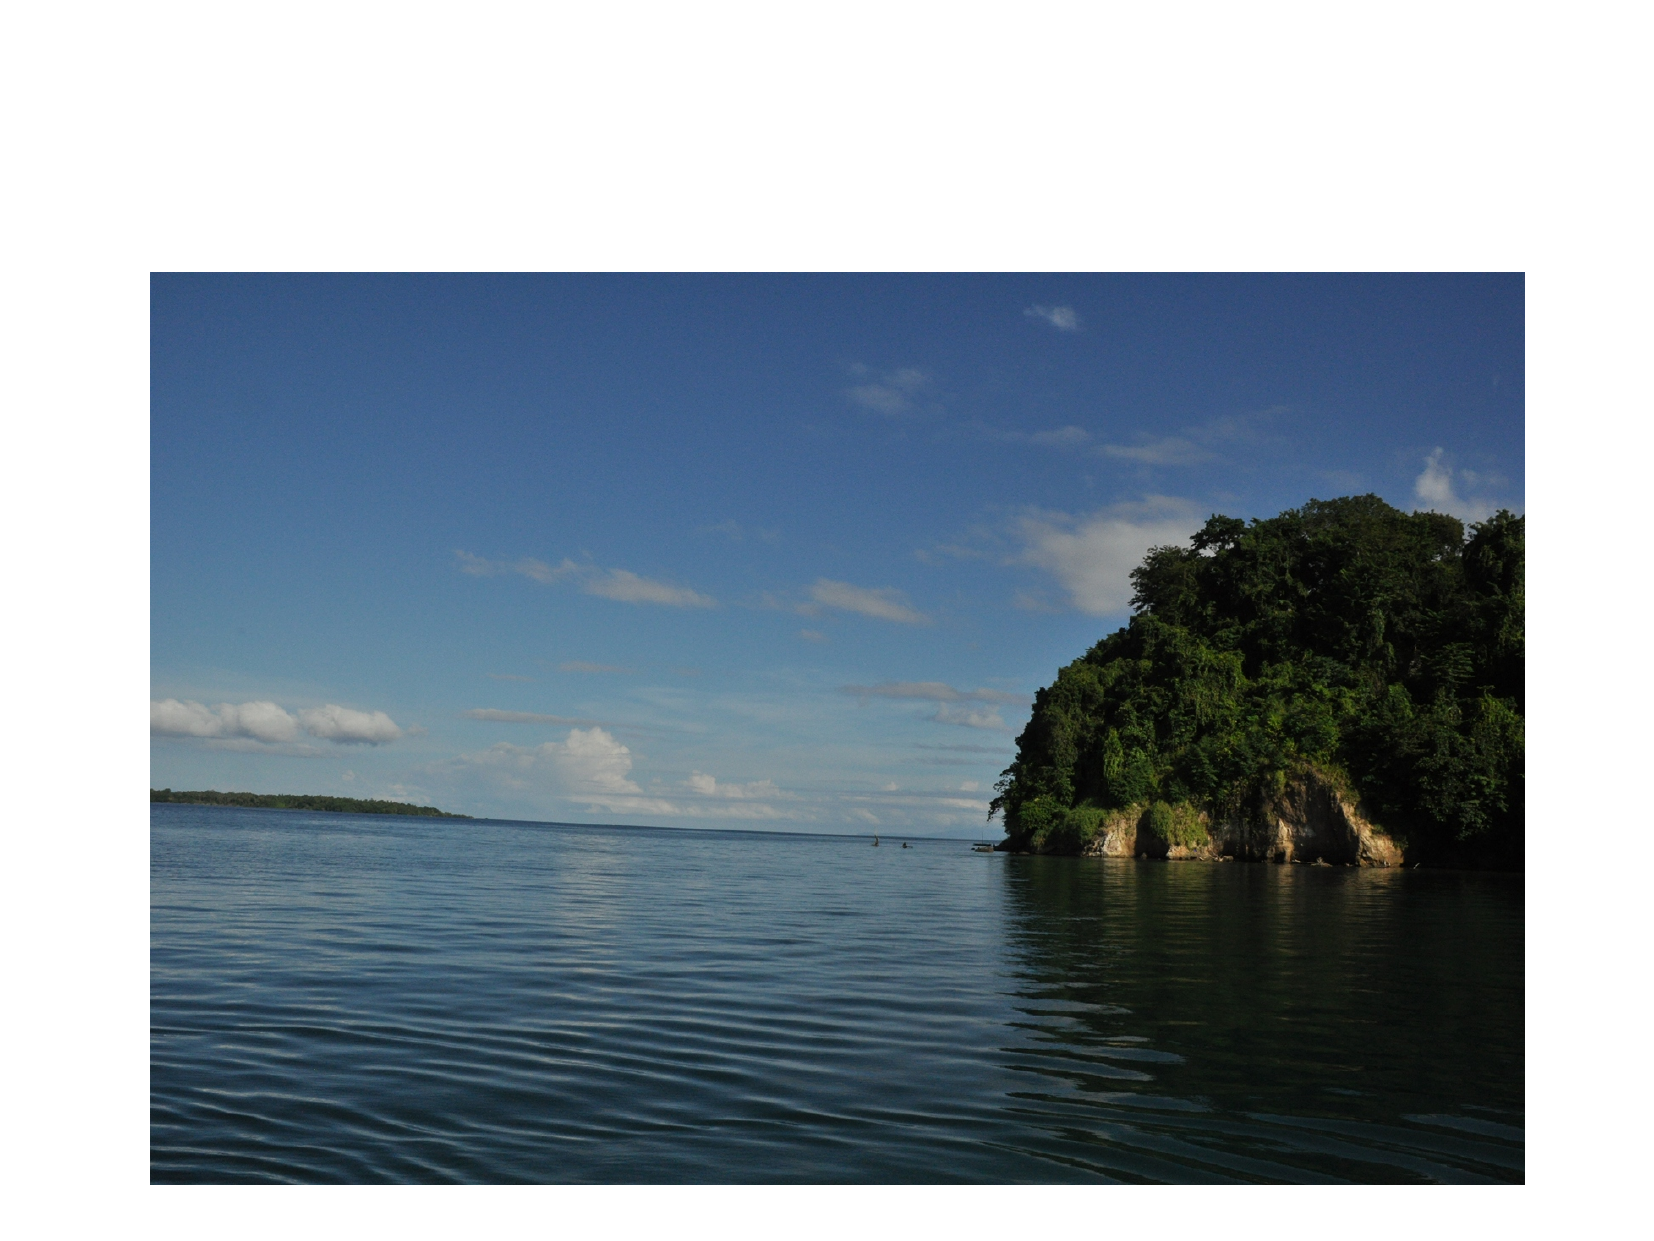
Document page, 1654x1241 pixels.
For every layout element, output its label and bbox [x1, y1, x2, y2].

picture [150, 272, 1525, 1186]
